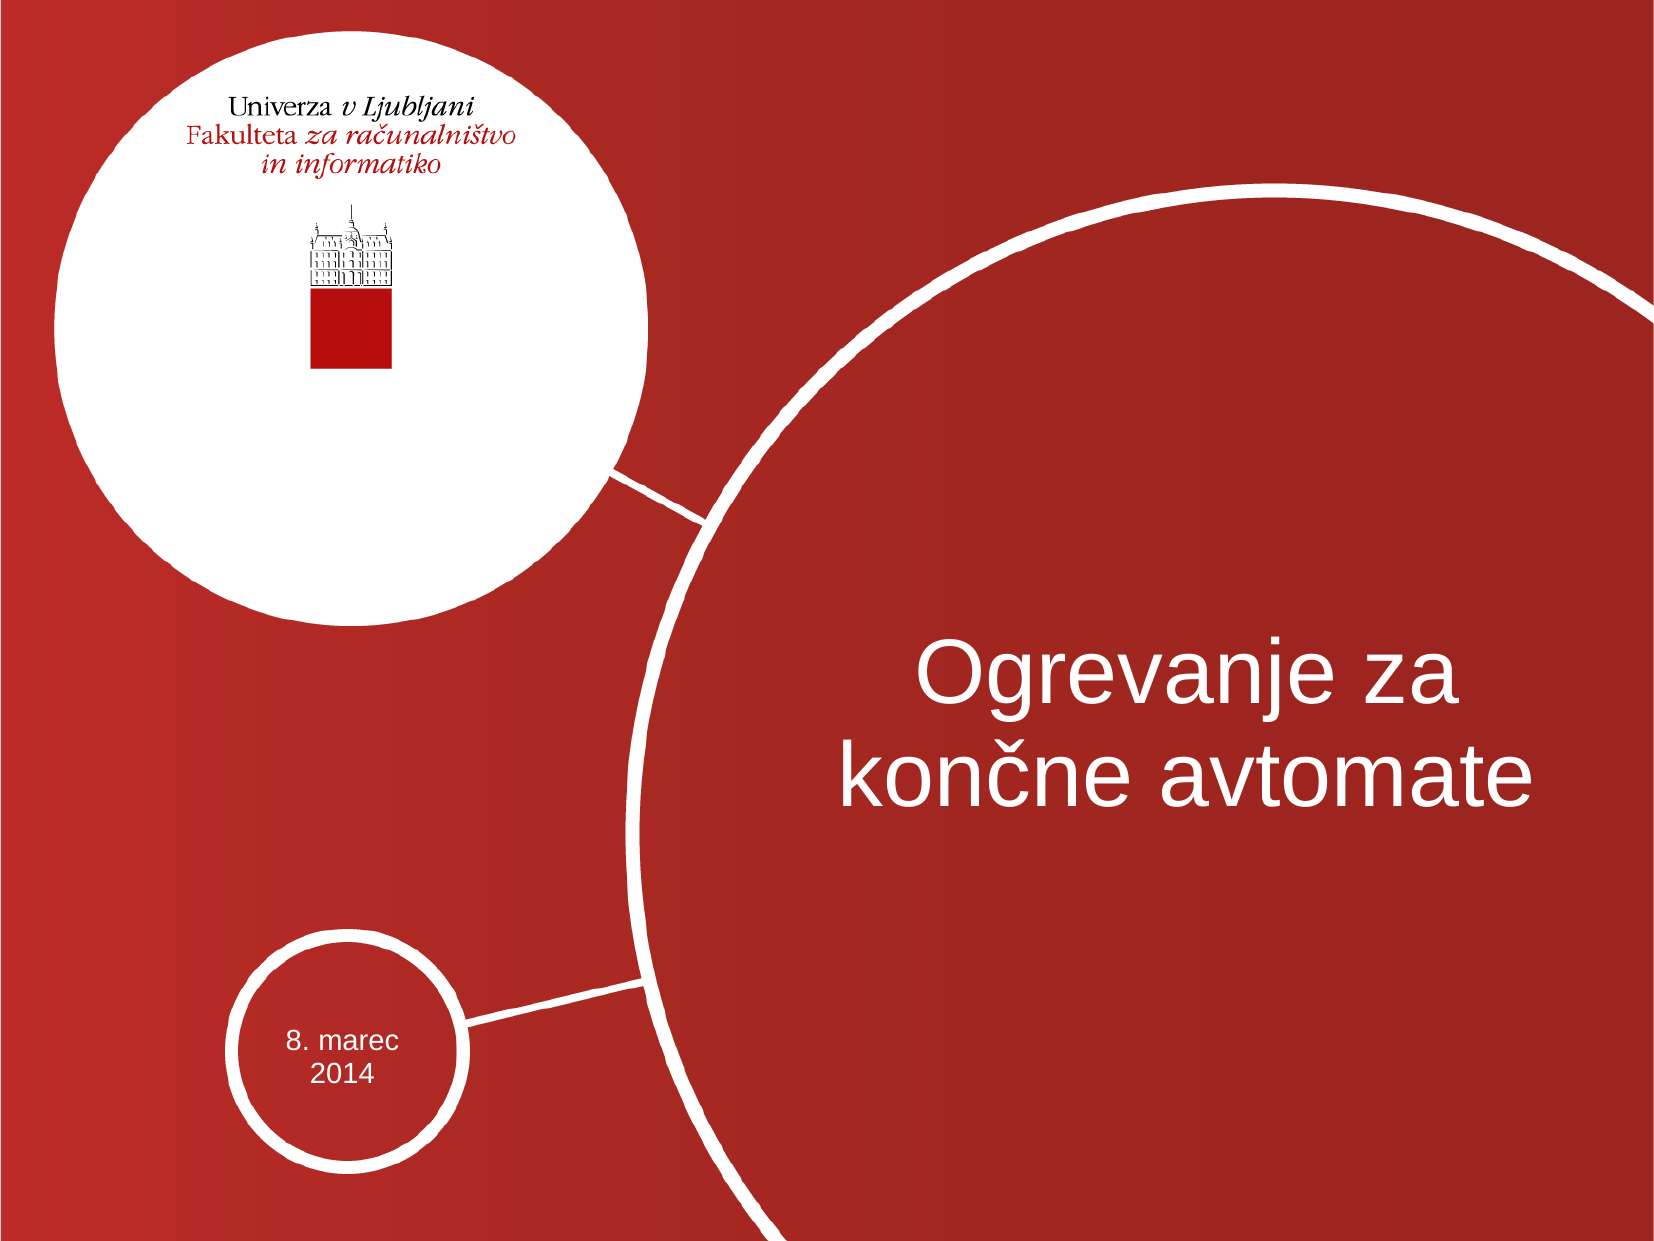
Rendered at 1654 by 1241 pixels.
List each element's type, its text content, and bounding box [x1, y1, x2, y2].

subtitle Ogrevanje za končne avtomate [803, 437, 1571, 1010]
picture [0, 0, 1654, 1241]
text_box 8. marec 2014 [242, 980, 443, 1134]
